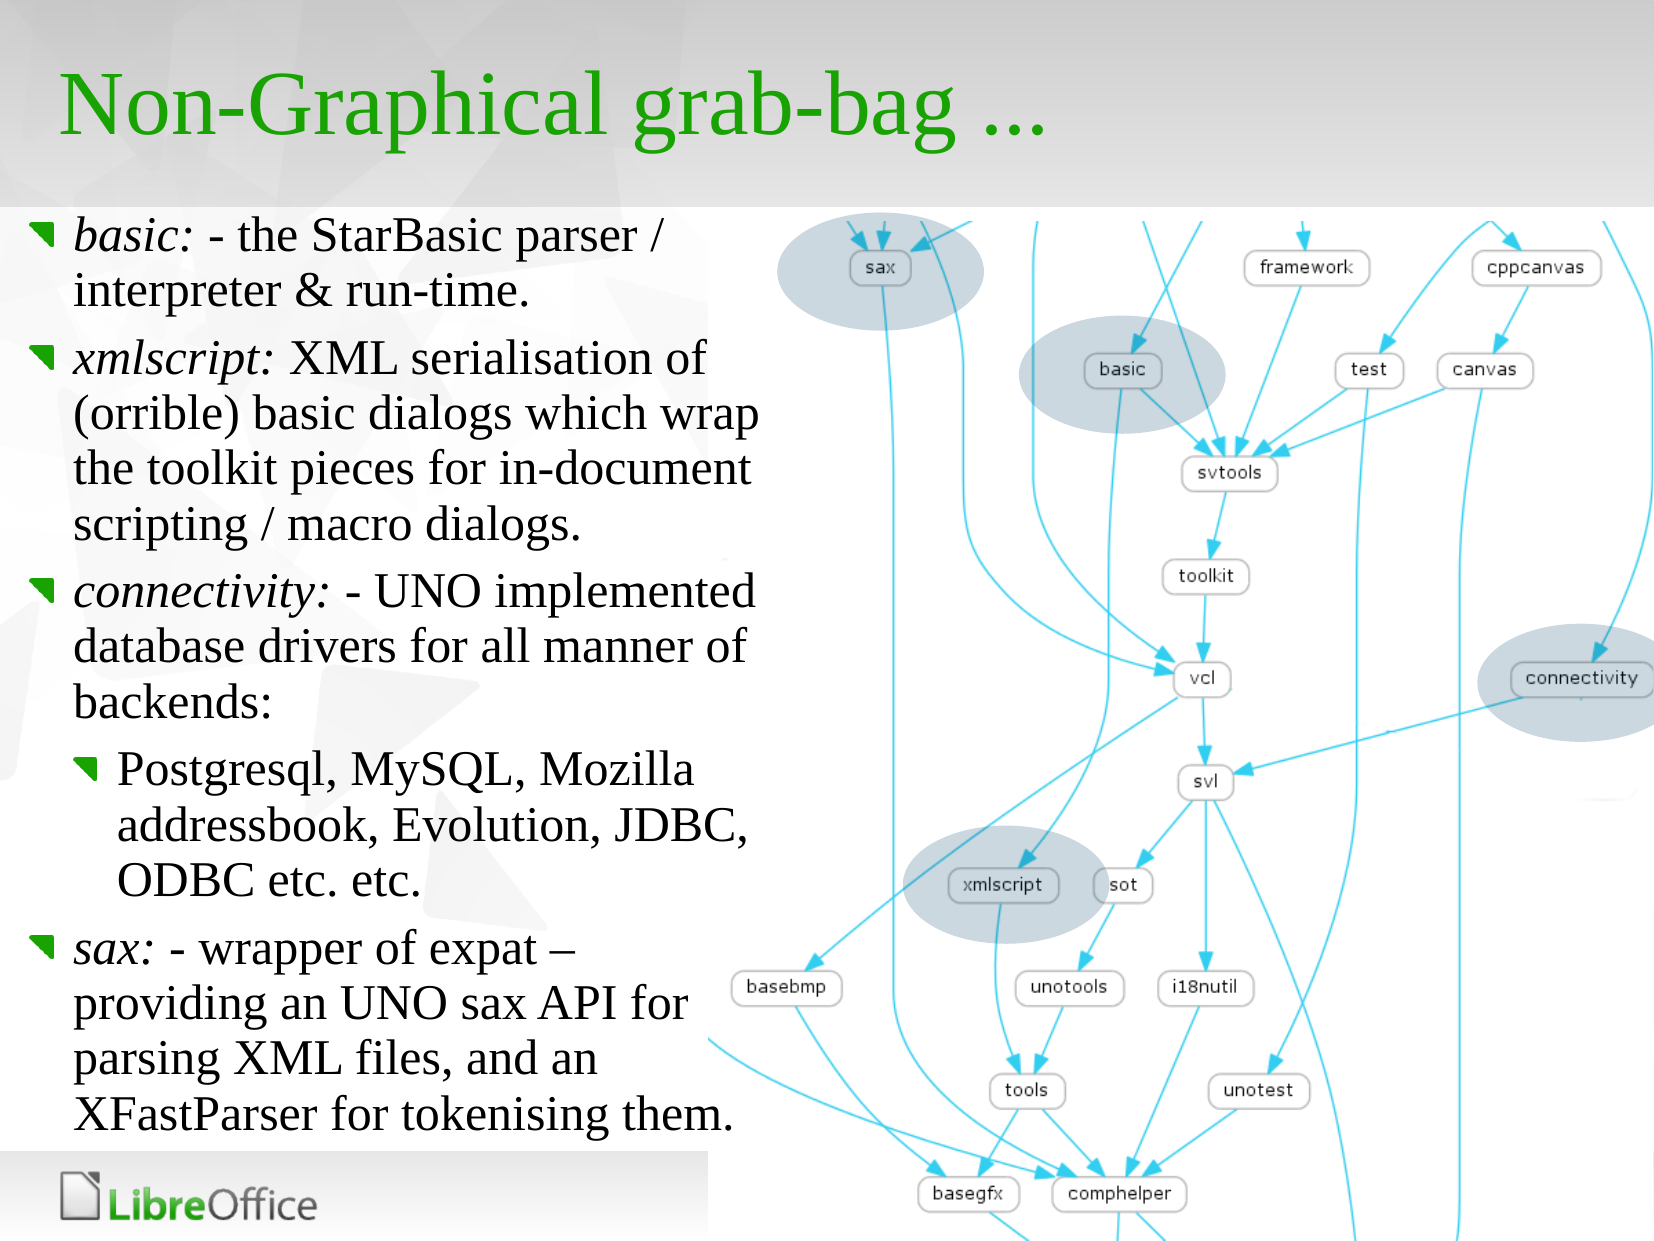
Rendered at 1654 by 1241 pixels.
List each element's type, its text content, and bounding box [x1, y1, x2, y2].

picture [41, 1164, 337, 1240]
list basic: - the StarBasic parser / interpreter & run-time. xmlscript: XML serialisation of (orrible) basic dialogs which wrap the toolkit pieces for in-document scripting / macro dialogs. connectivity: - UNO implemented database drivers for all manner of backends: Postgresql, MySQL, Mozilla addressbook, Evolution, JDBC, ODBC etc. etc. sax: - wrapper of expat – providing an UNO sax API for parsing XML files, and an XFastParser for tokenising them. [29, 206, 768, 1164]
text_box [777, 212, 984, 331]
picture [0, 0, 1654, 1241]
title Non-Graphical grab-bag ... [59, 29, 1595, 178]
text_box [902, 825, 1110, 944]
text_box [1018, 315, 1226, 434]
text_box [1477, 623, 1654, 742]
